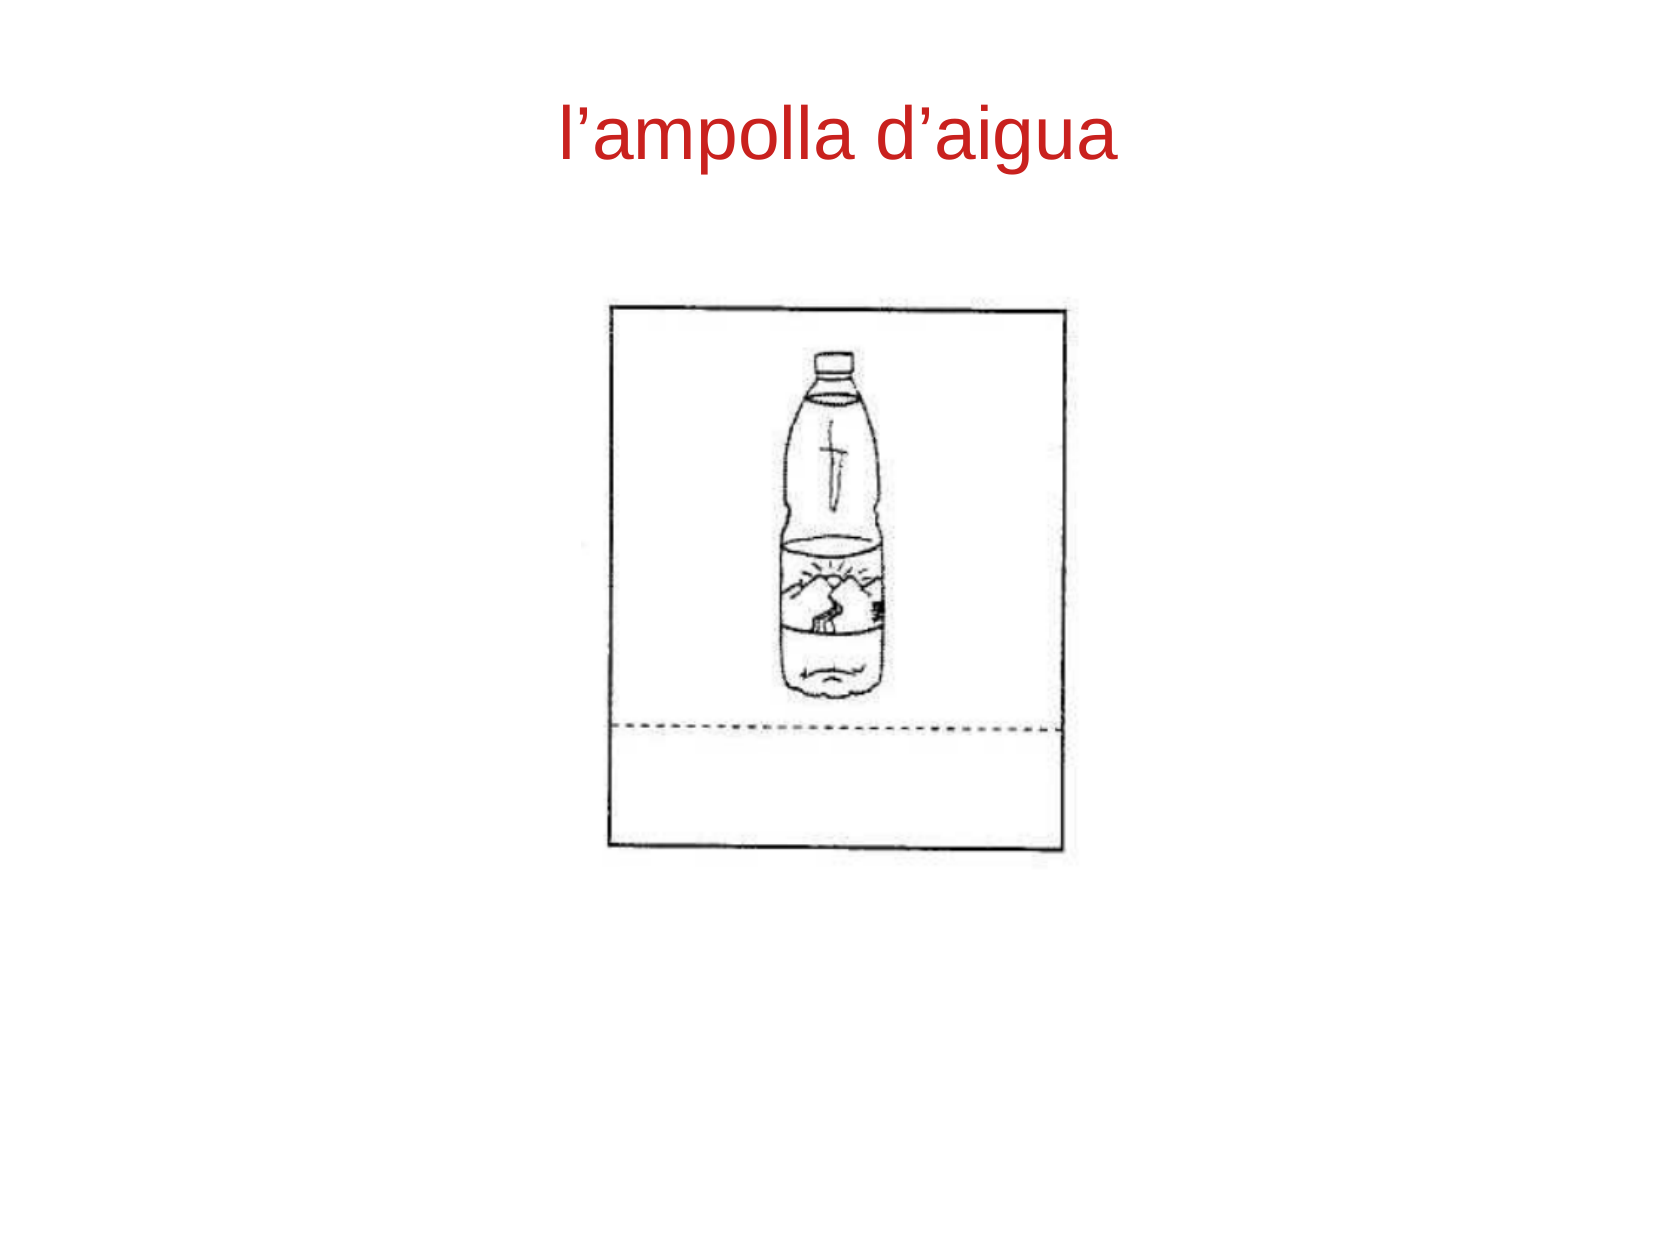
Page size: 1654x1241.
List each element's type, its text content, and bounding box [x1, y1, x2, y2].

text_box l’ampolla d’aigua [389, 58, 1288, 201]
picture [581, 291, 1094, 873]
